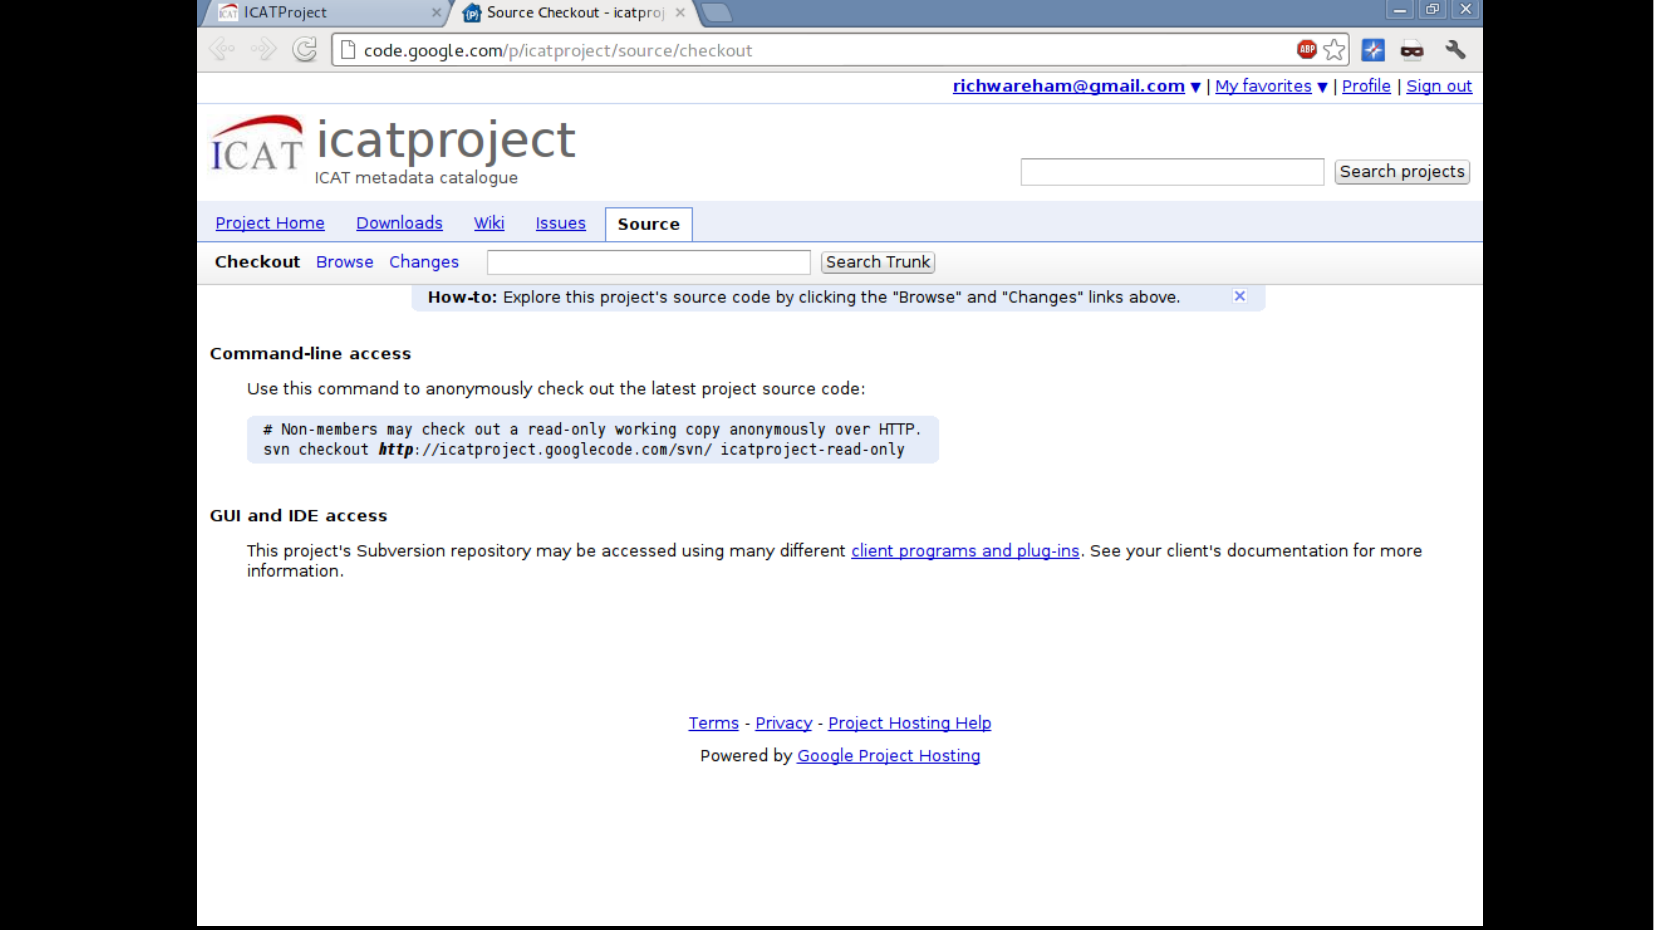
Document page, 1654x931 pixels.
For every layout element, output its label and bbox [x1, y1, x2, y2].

picture [197, 0, 1483, 926]
